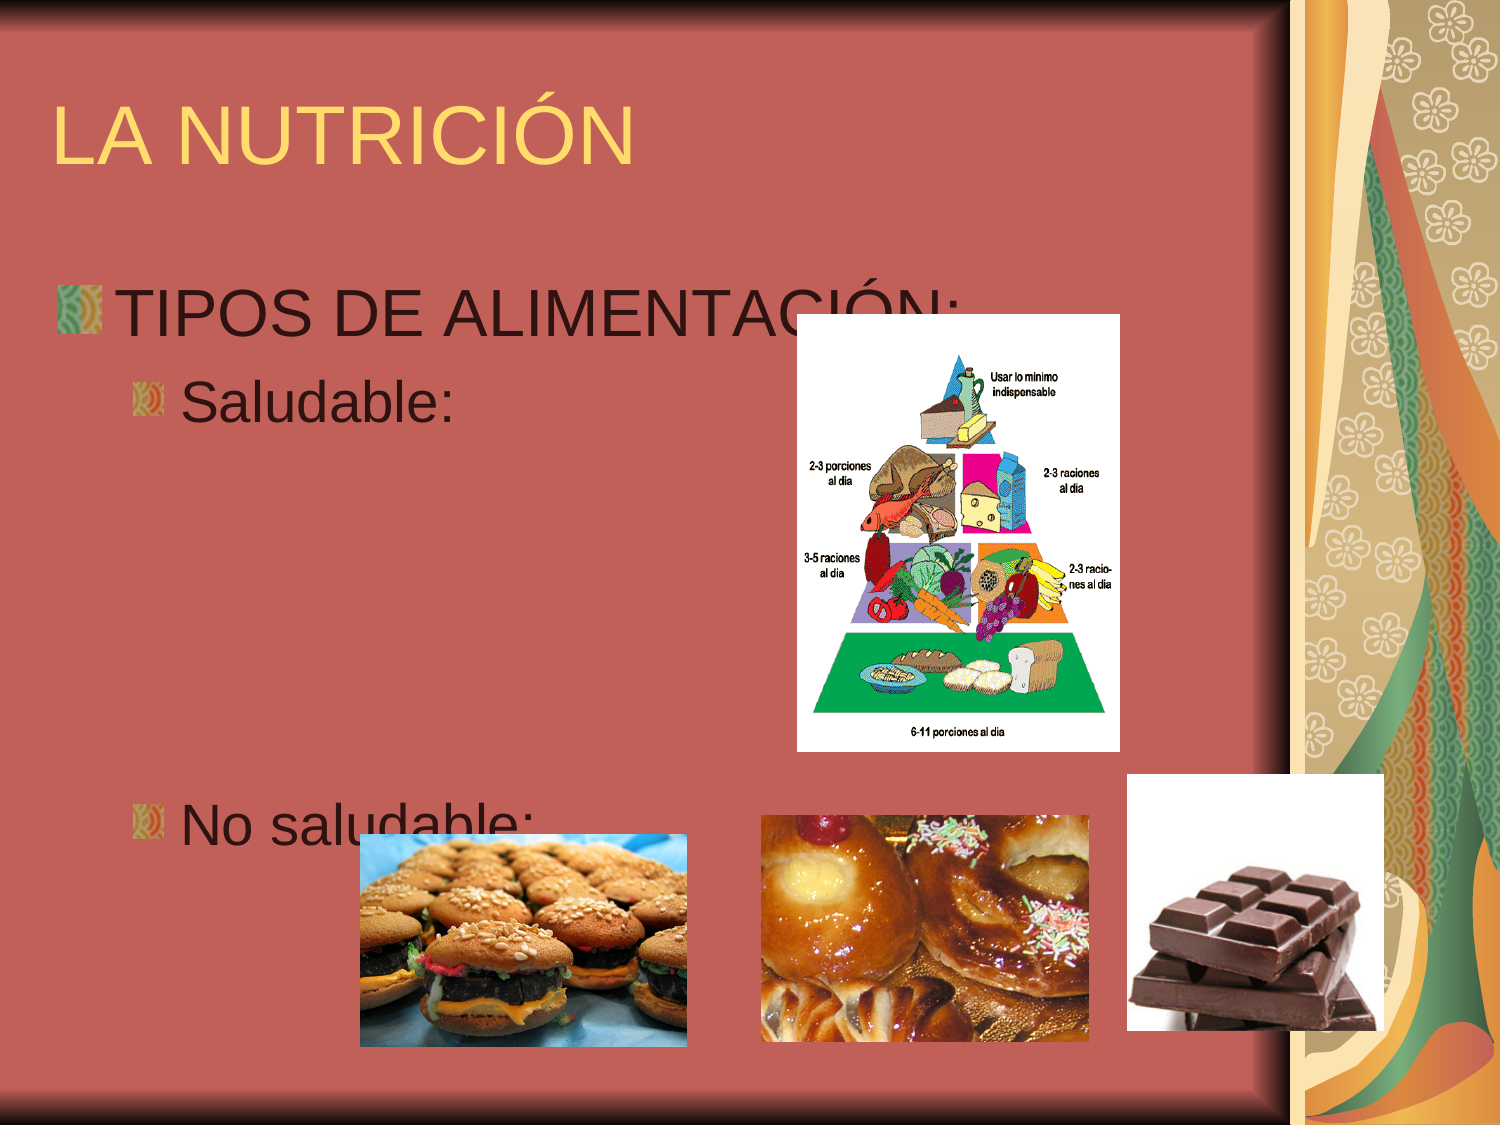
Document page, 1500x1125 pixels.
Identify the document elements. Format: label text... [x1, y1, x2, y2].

picture [1127, 145, 1500, 1031]
picture [761, 815, 1089, 1042]
list TIPOS DE ALIMENTACIÓN: Saludable: No saludable: [43, 262, 1255, 1000]
picture [797, 314, 1120, 752]
title LA NUTRICIÓN [35, 37, 1263, 225]
picture [360, 834, 687, 1047]
